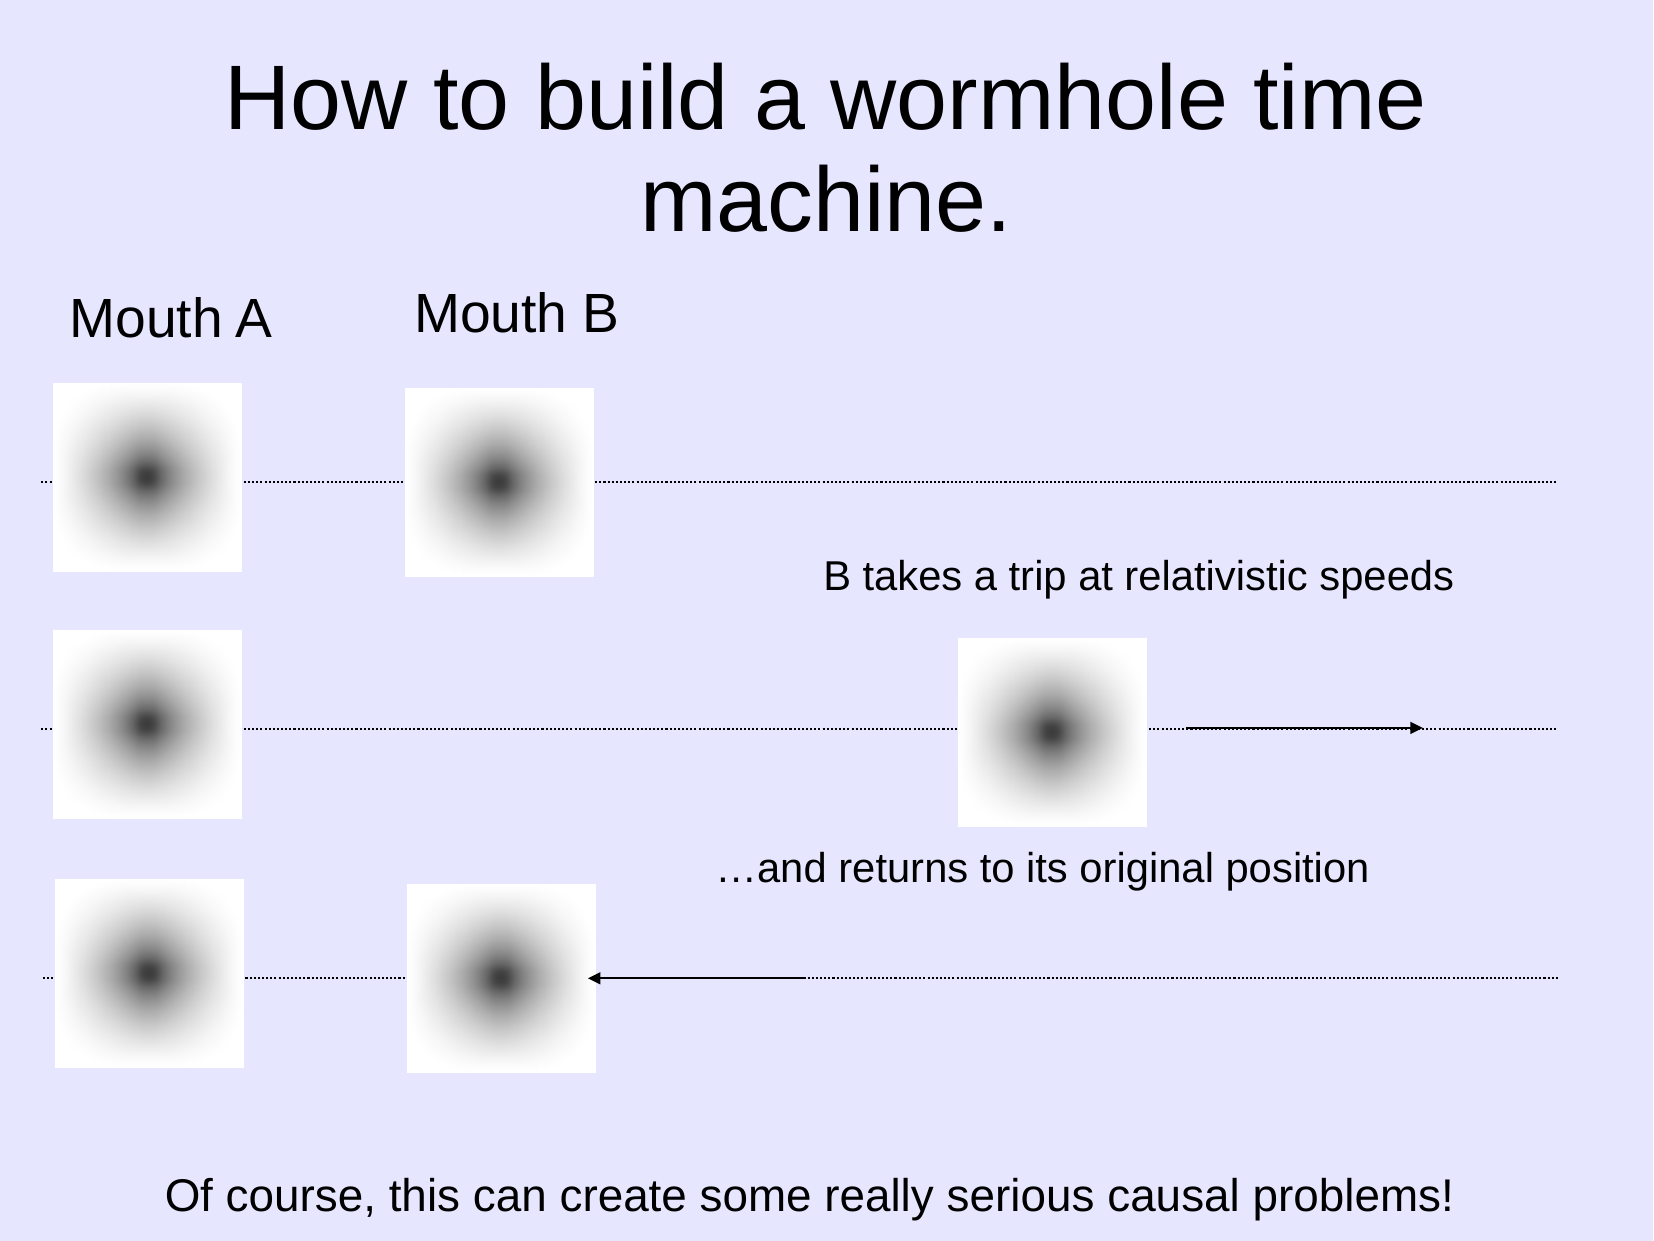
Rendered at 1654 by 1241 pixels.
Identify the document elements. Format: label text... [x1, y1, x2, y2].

text_box …and returns to its original position [700, 837, 1385, 900]
picture [407, 884, 596, 1073]
title How to build a wormhole time machine. [123, 0, 1529, 259]
picture [55, 879, 244, 1068]
picture [405, 388, 594, 577]
text_box Of course, this can create some really serious causal problems! [150, 1162, 1470, 1229]
text_box Mouth A [54, 280, 288, 358]
picture [53, 383, 242, 572]
text_box Mouth B [399, 275, 635, 353]
text_box B takes a trip at relativistic speeds [808, 544, 1470, 607]
picture [53, 630, 242, 819]
picture [958, 638, 1147, 827]
